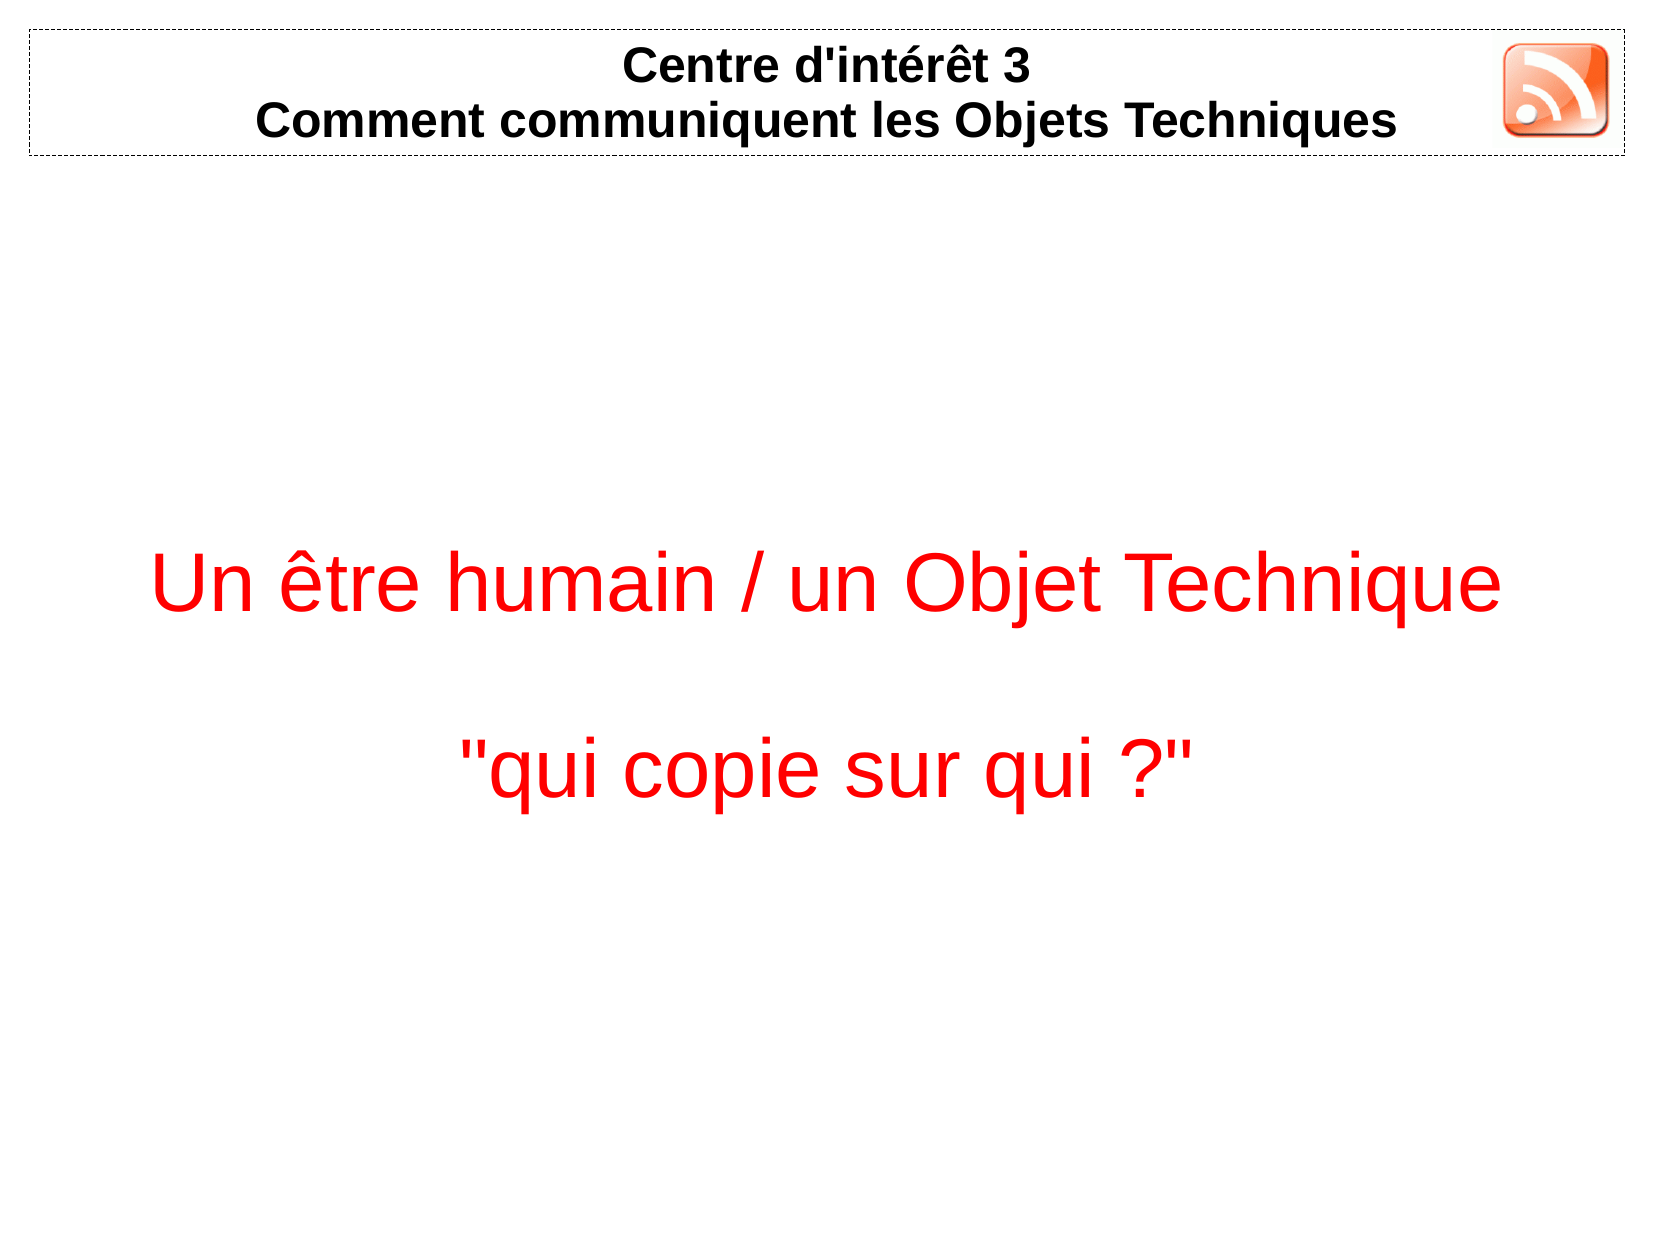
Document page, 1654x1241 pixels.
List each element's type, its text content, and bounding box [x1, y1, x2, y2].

text_box Un être humain / un Objet Technique "qui copie sur qui ?" [59, 529, 1595, 824]
text_box Centre d'intérêt 3 Comment communiquent les Objets Techniques [29, 29, 1625, 156]
